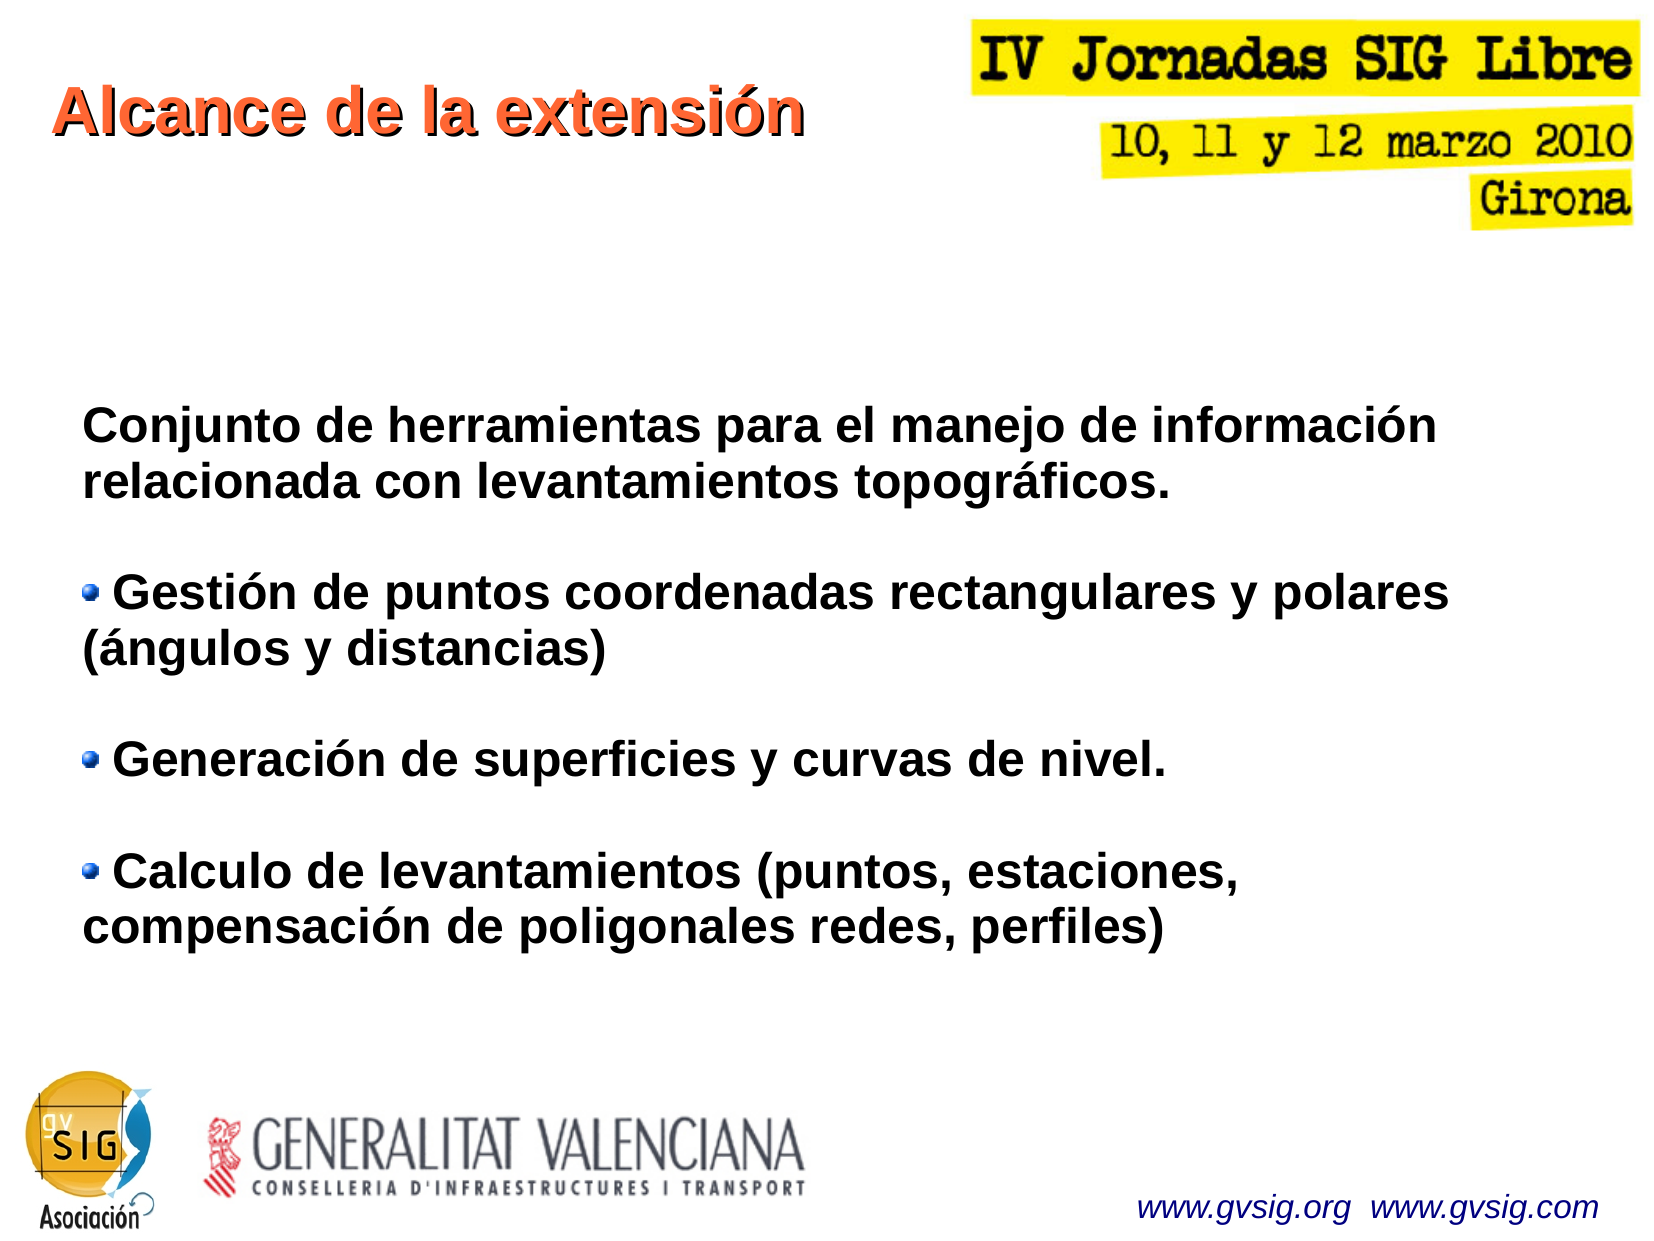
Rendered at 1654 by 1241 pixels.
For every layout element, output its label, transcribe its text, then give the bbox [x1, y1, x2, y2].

picture [0, 1062, 178, 1241]
subtitle Conjunto de herramientas para el manejo de información relacionada con levantamientos topográficos. Gestión de puntos coordenadas rectangulares y polares (ángulos y distancias) Generación de superficies y curvas de nivel. Calculo de levantamientos (puntos, estaciones, compensación de poligonales redes, perfiles) [82, 273, 1571, 1078]
picture [197, 1110, 815, 1204]
title Alcance de la extensión [0, 14, 857, 207]
picture [956, 0, 1654, 276]
